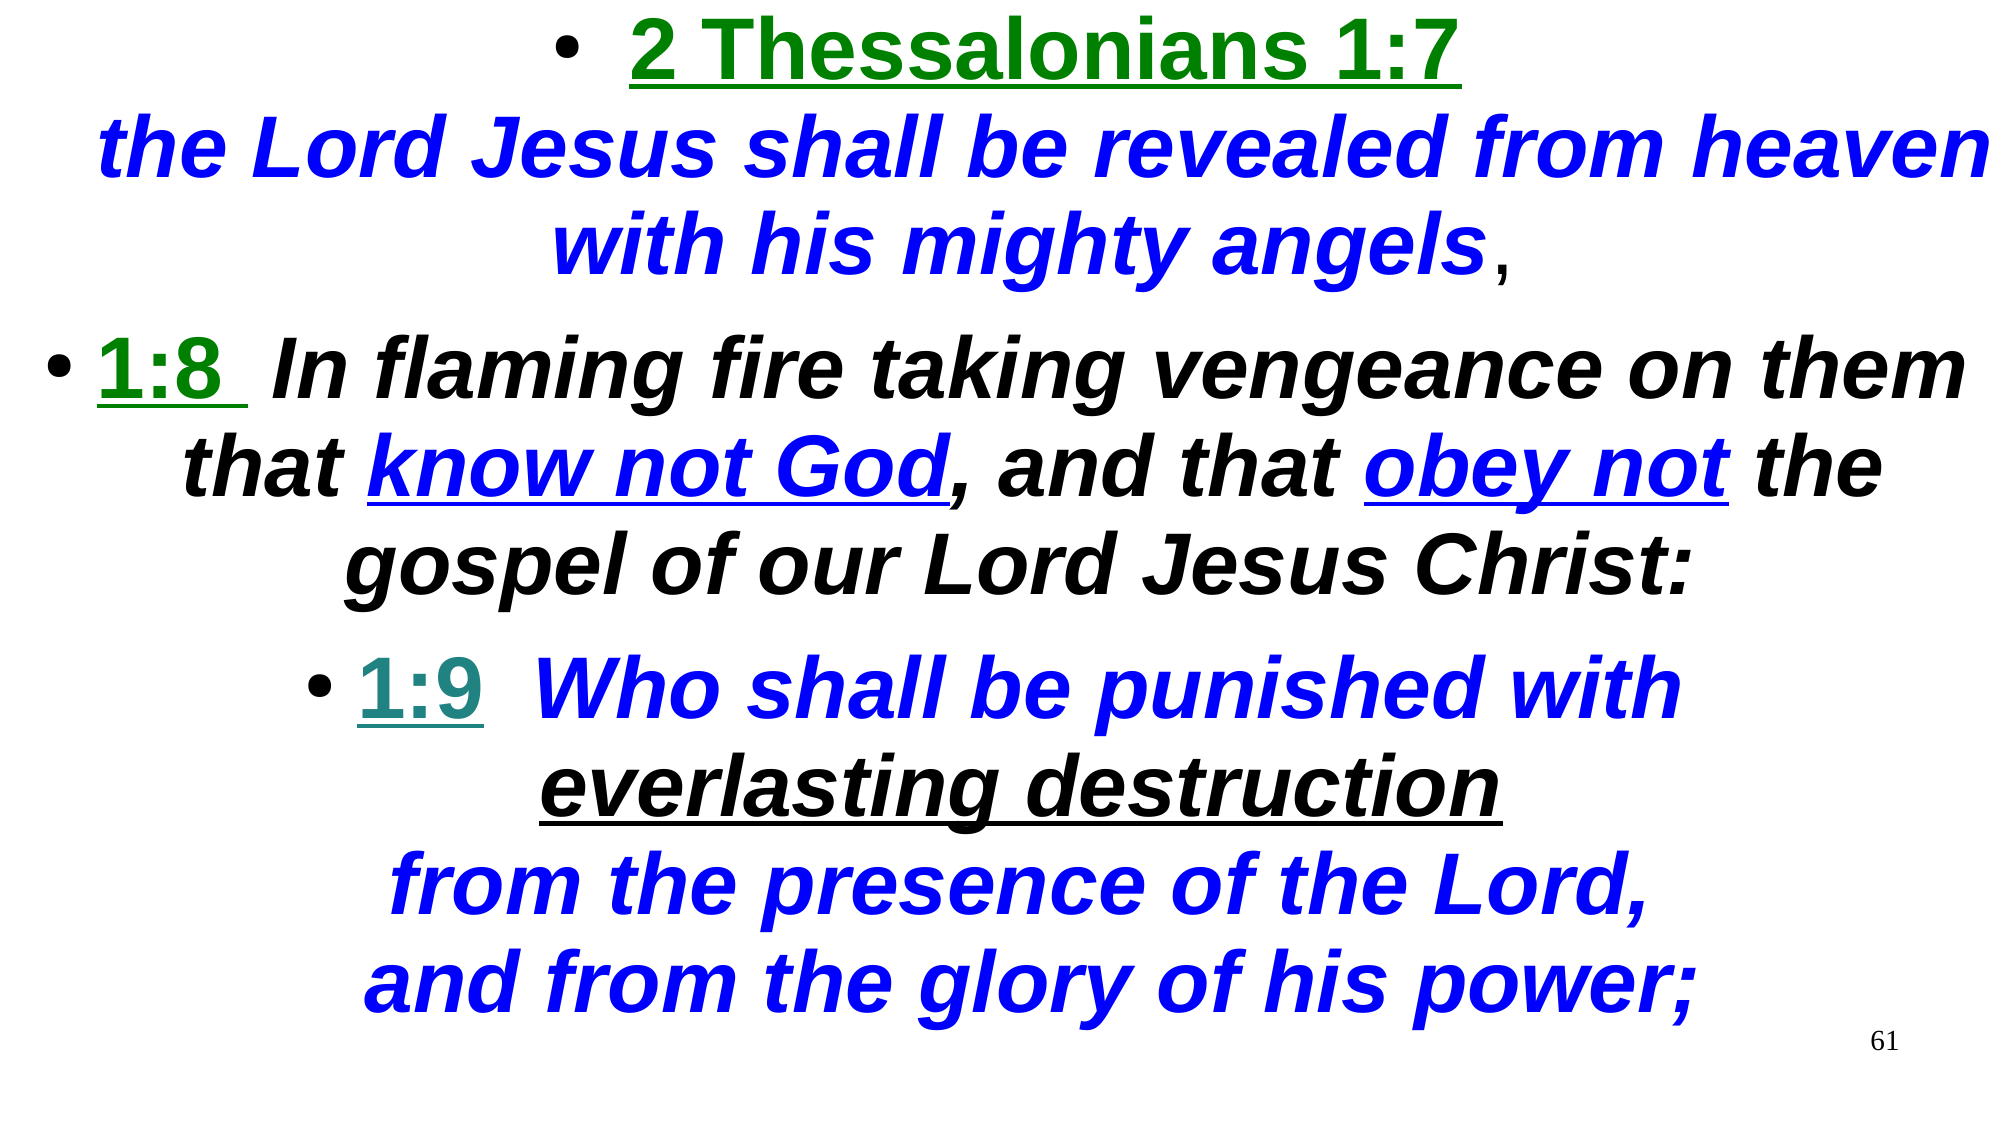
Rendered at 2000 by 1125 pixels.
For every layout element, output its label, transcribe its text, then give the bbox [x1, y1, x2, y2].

list 2 Thessalonians 1:7 the Lord Jesus shall be revealed from heaven with his mighty angels, 1:8 In flaming fire taking vengeance on them that know not God, and that obey not the gospel of our Lord Jesus Christ: 1:9 Who shall be punished with everlasting destruction from the presence of the Lord, and from the glory of his power; [0, 0, 1996, 1123]
